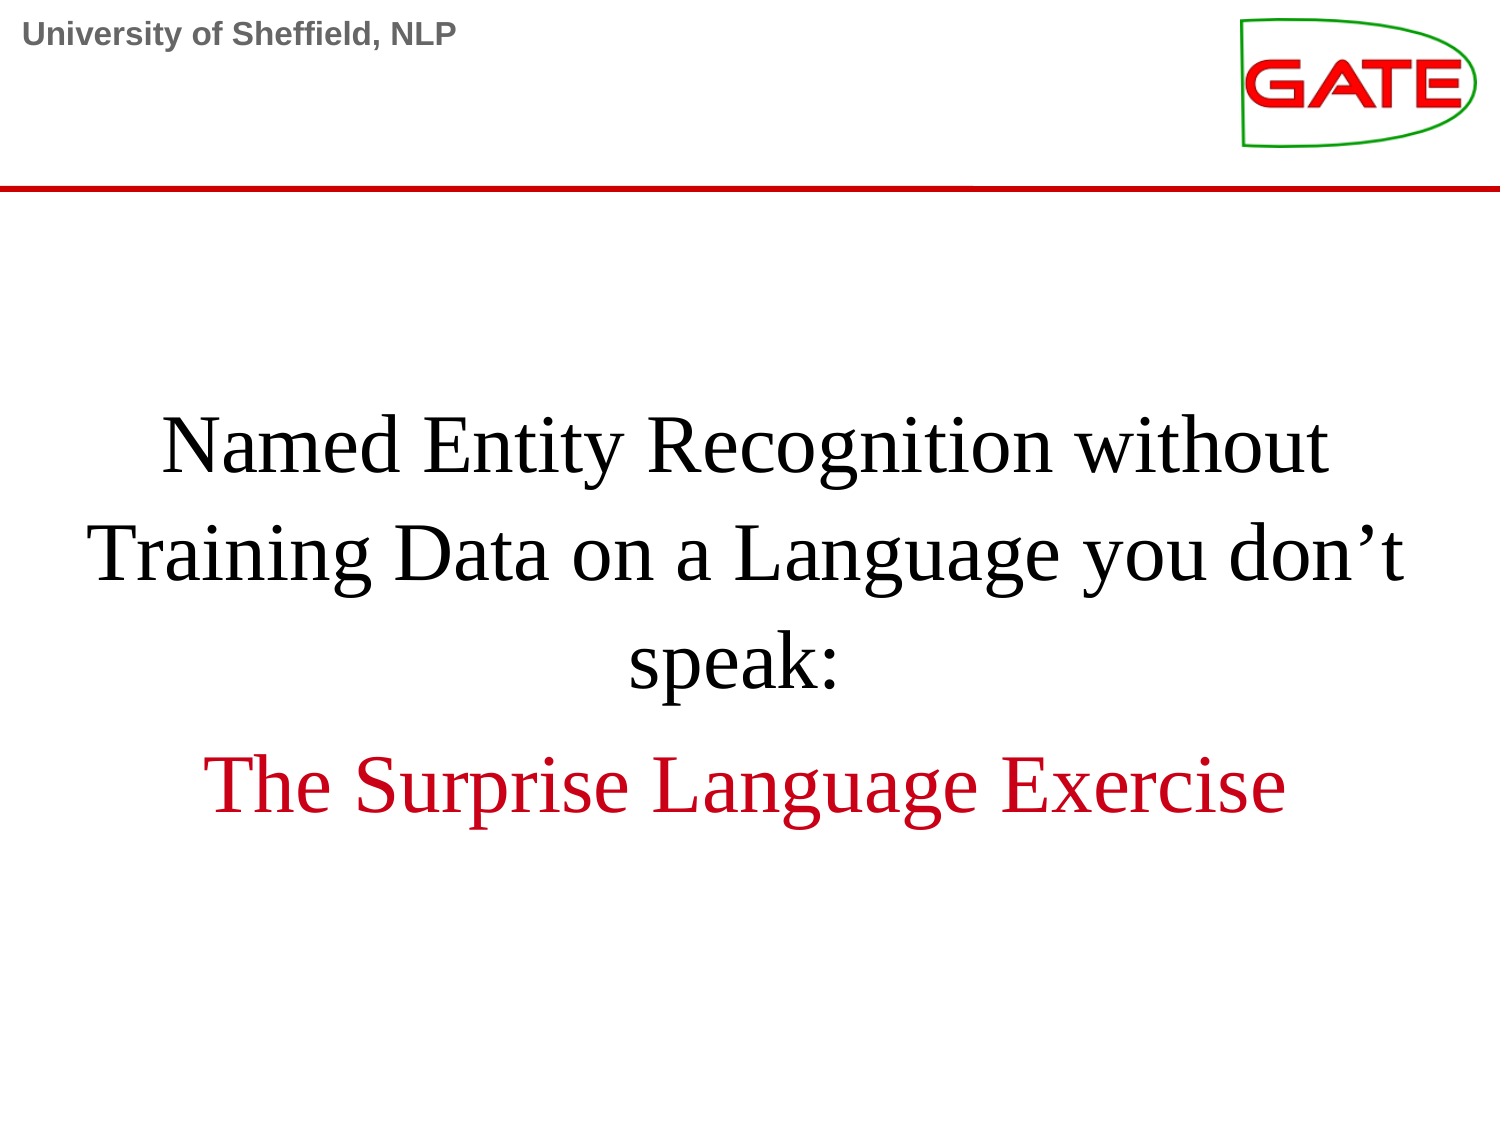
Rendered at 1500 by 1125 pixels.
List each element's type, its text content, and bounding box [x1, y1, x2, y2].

picture [1240, 18, 1477, 148]
text_box Named Entity Recognition without Training Data on a Language you don’t speak: The Surprise Language Exercise [74, 59, 1418, 1125]
